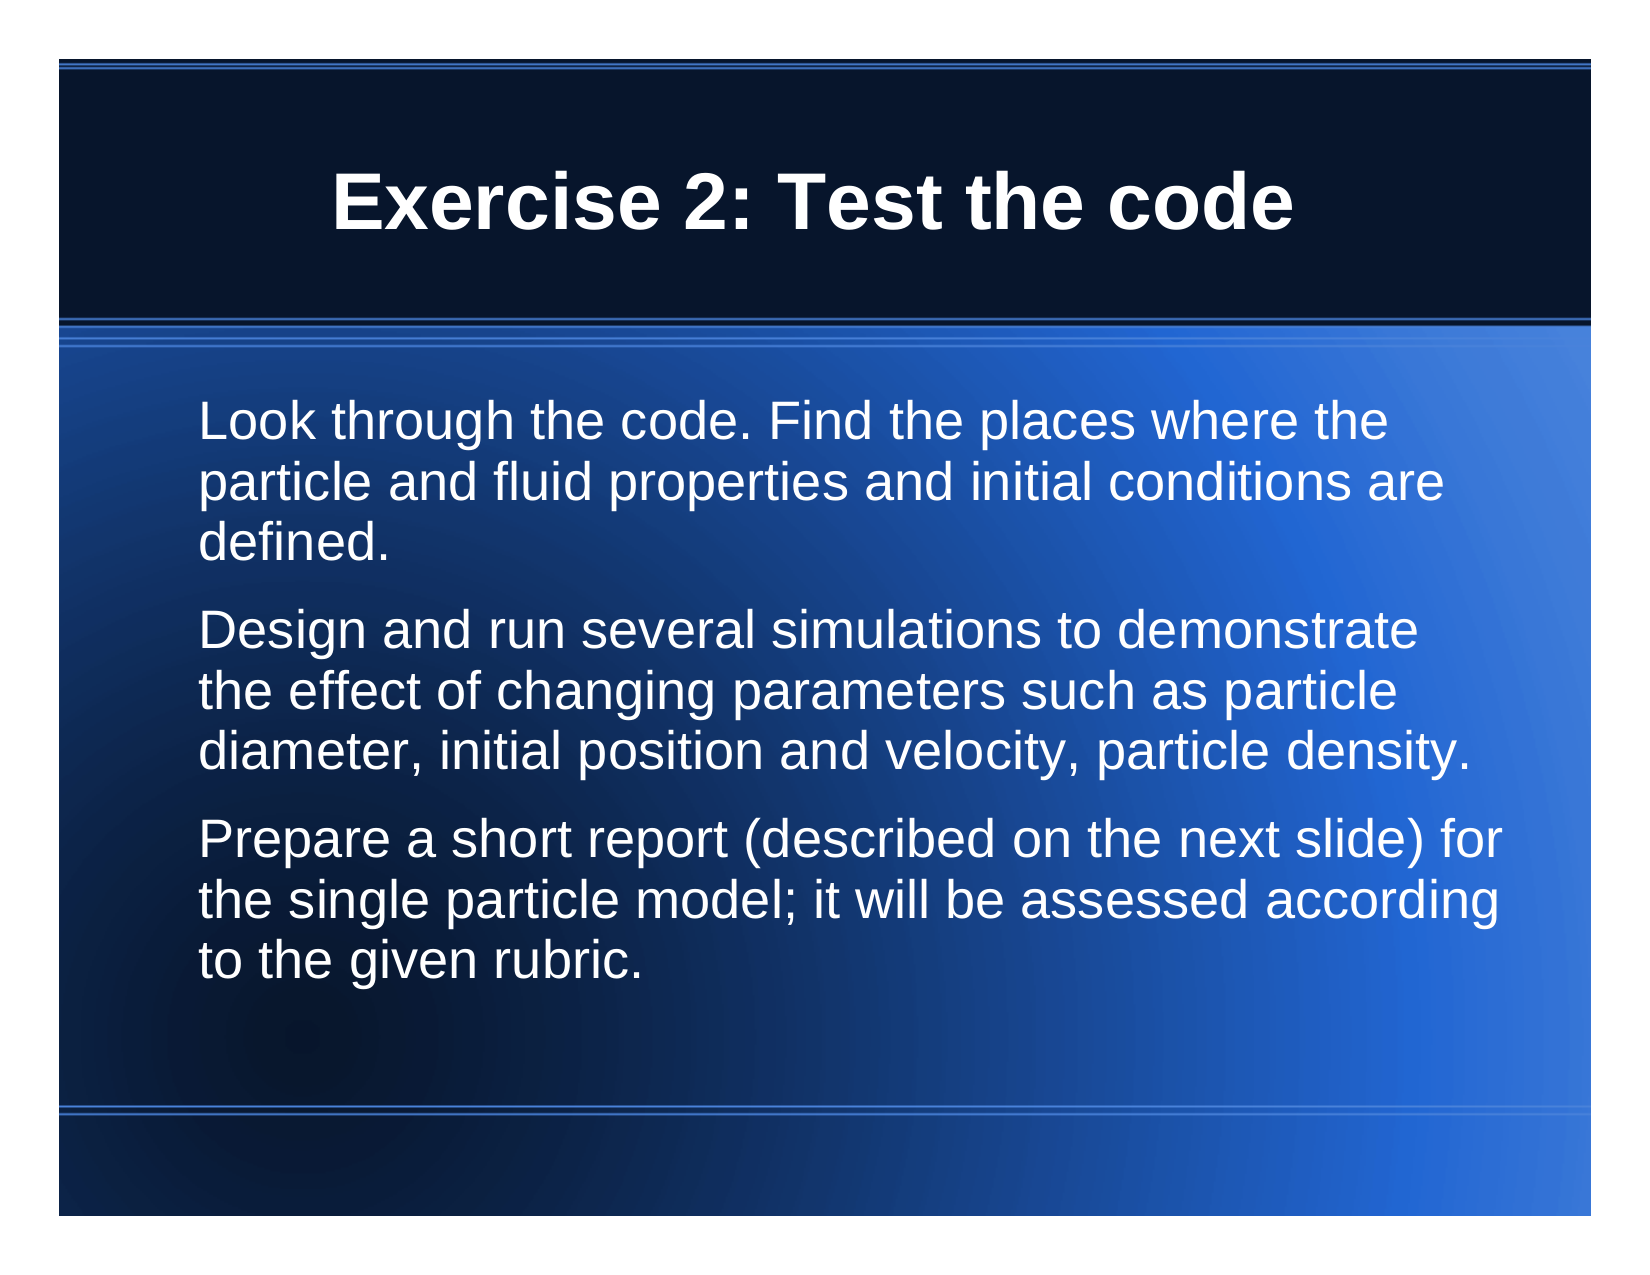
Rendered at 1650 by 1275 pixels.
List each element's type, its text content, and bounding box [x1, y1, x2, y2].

picture [59, 59, 1591, 1216]
title Exercise 2: Test the code [135, 105, 1515, 299]
list Look through the code. Find the places where the particle and fluid properties and initial conditions are defined. Design and run several simulations to demonstrate the effect of changing parameters such as particle diameter, initial position and velocity, particle density. Prepare a short report (described on the next slide) for the single particle model; it will be assessed according to the given rubric. [127, 390, 1507, 1155]
